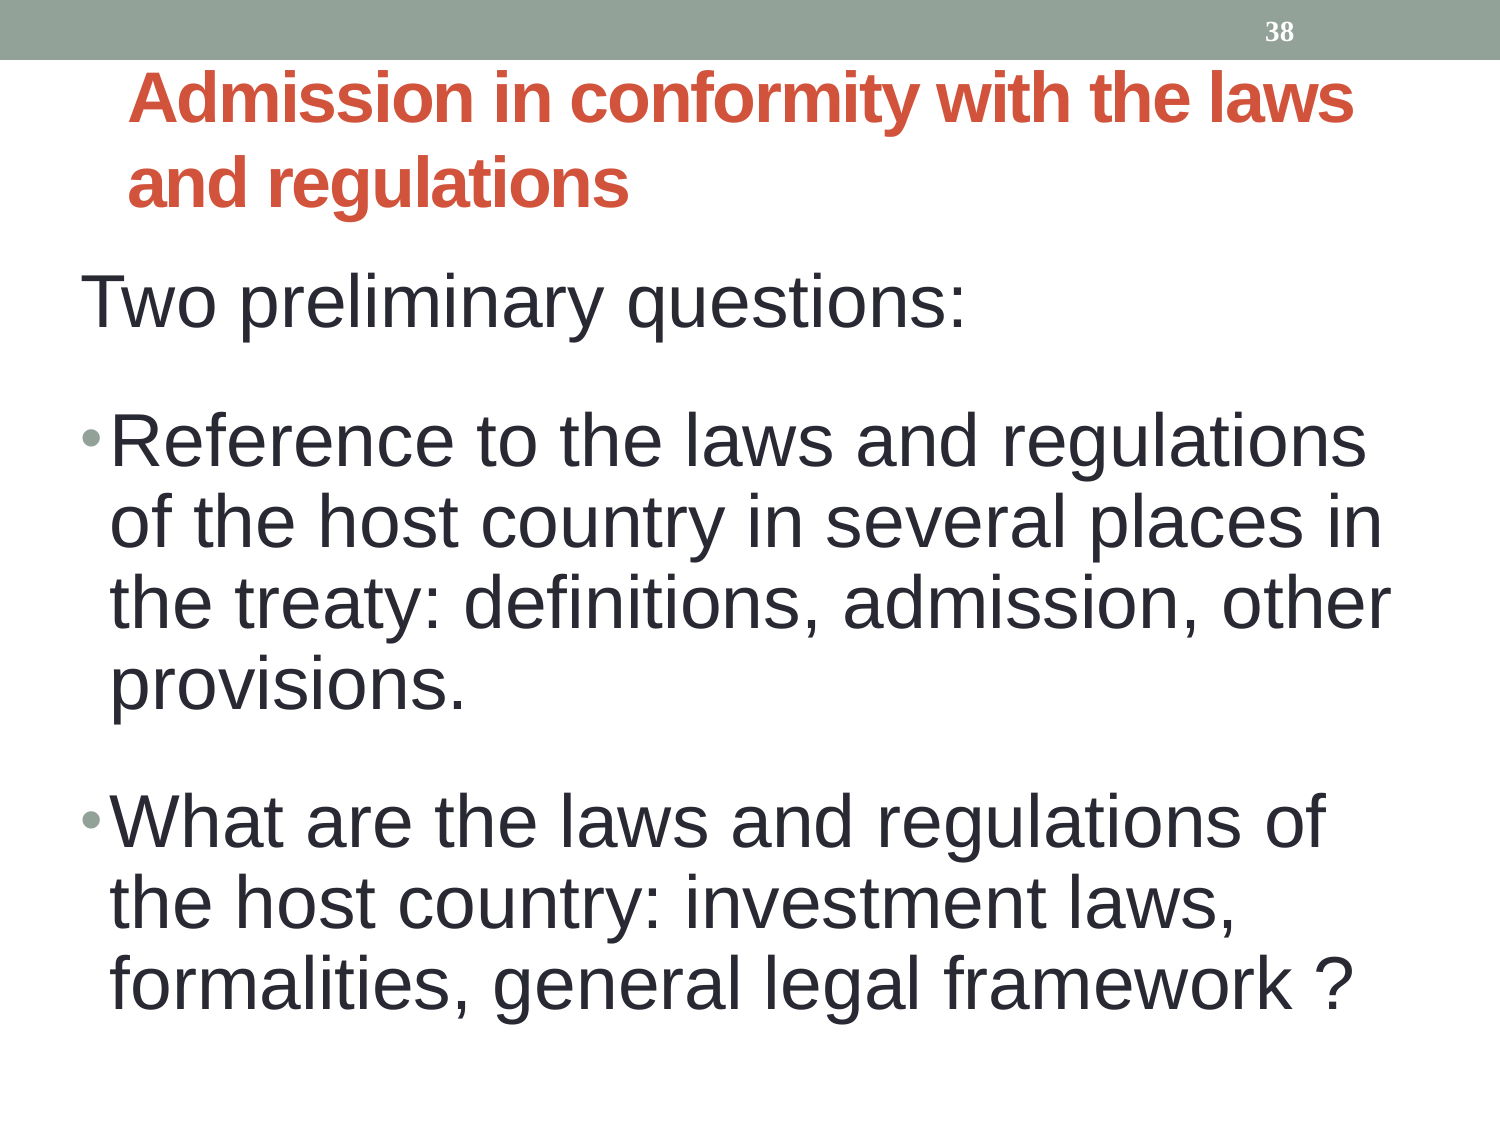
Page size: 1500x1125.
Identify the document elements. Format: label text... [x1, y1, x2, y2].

slide_number <編號> [1250, 3, 1425, 57]
title Admission in conformity with the laws and regulations [112, 42, 1388, 231]
list Two preliminary questions: Reference to the laws and regulations of the host country in several places in the treaty: definitions, admission, other provisions. What are the laws and regulations of the host country: investment laws, formalities, general legal framework ? [64, 255, 1465, 1093]
